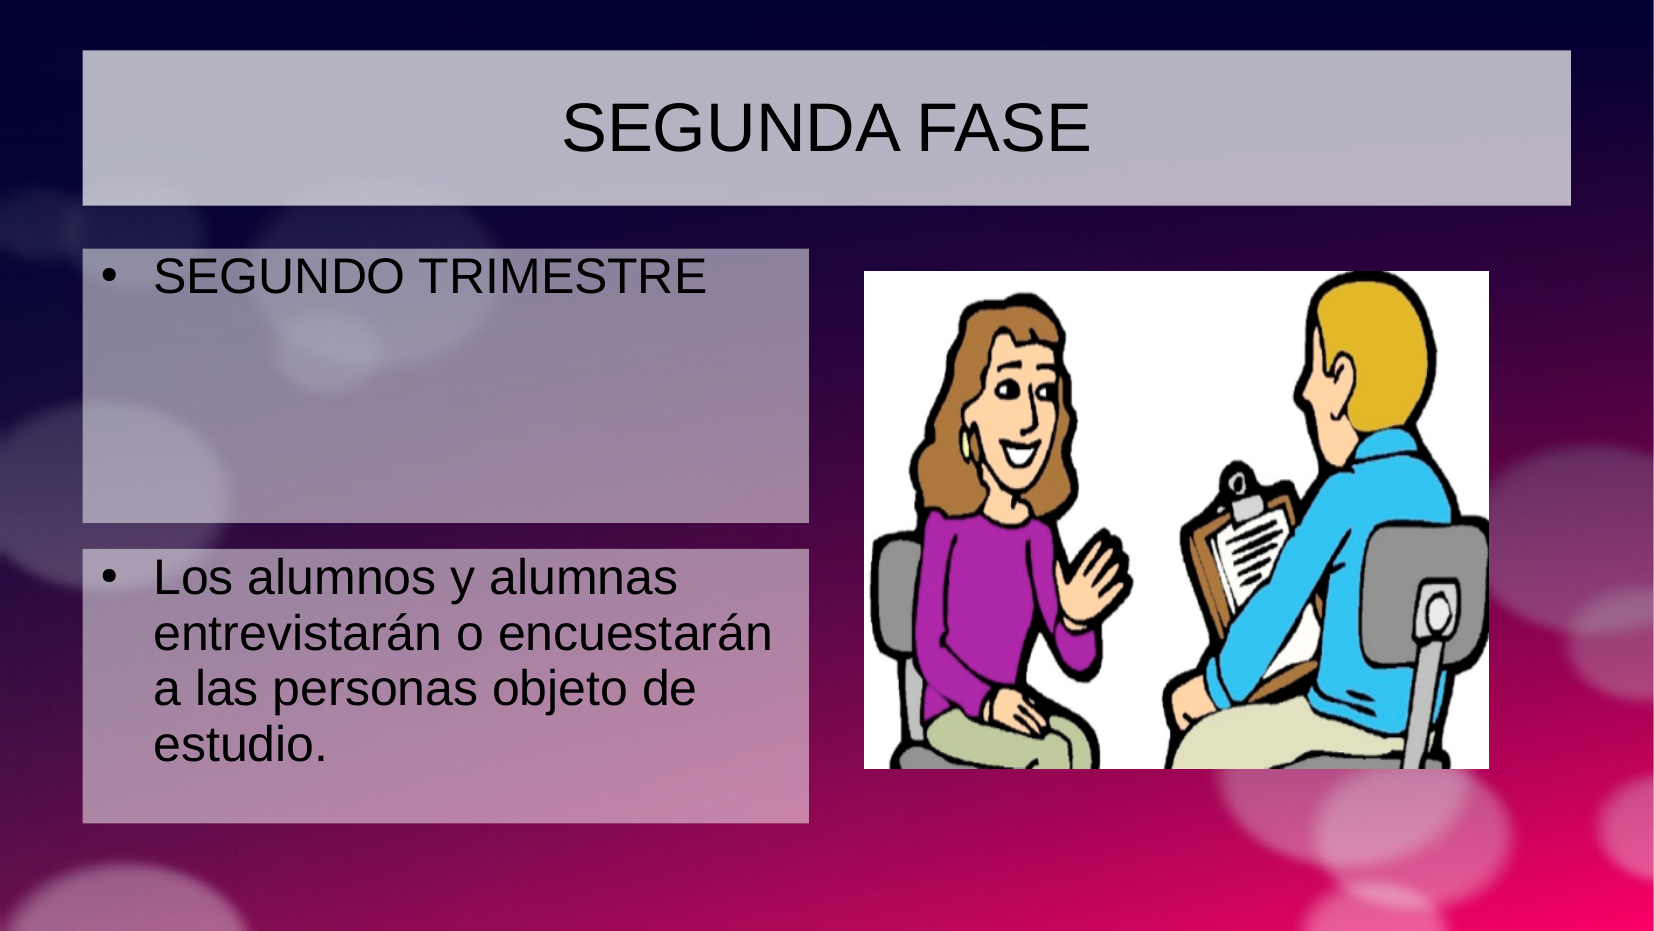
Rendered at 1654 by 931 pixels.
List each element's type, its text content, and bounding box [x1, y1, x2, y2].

list Los alumnos y alumnas entrevistarán o encuestarán a las personas objeto de estudio. [82, 548, 809, 824]
list SEGUNDO TRIMESTRE [82, 248, 809, 523]
picture [0, 0, 1654, 931]
title SEGUNDA FASE [82, 50, 1571, 206]
